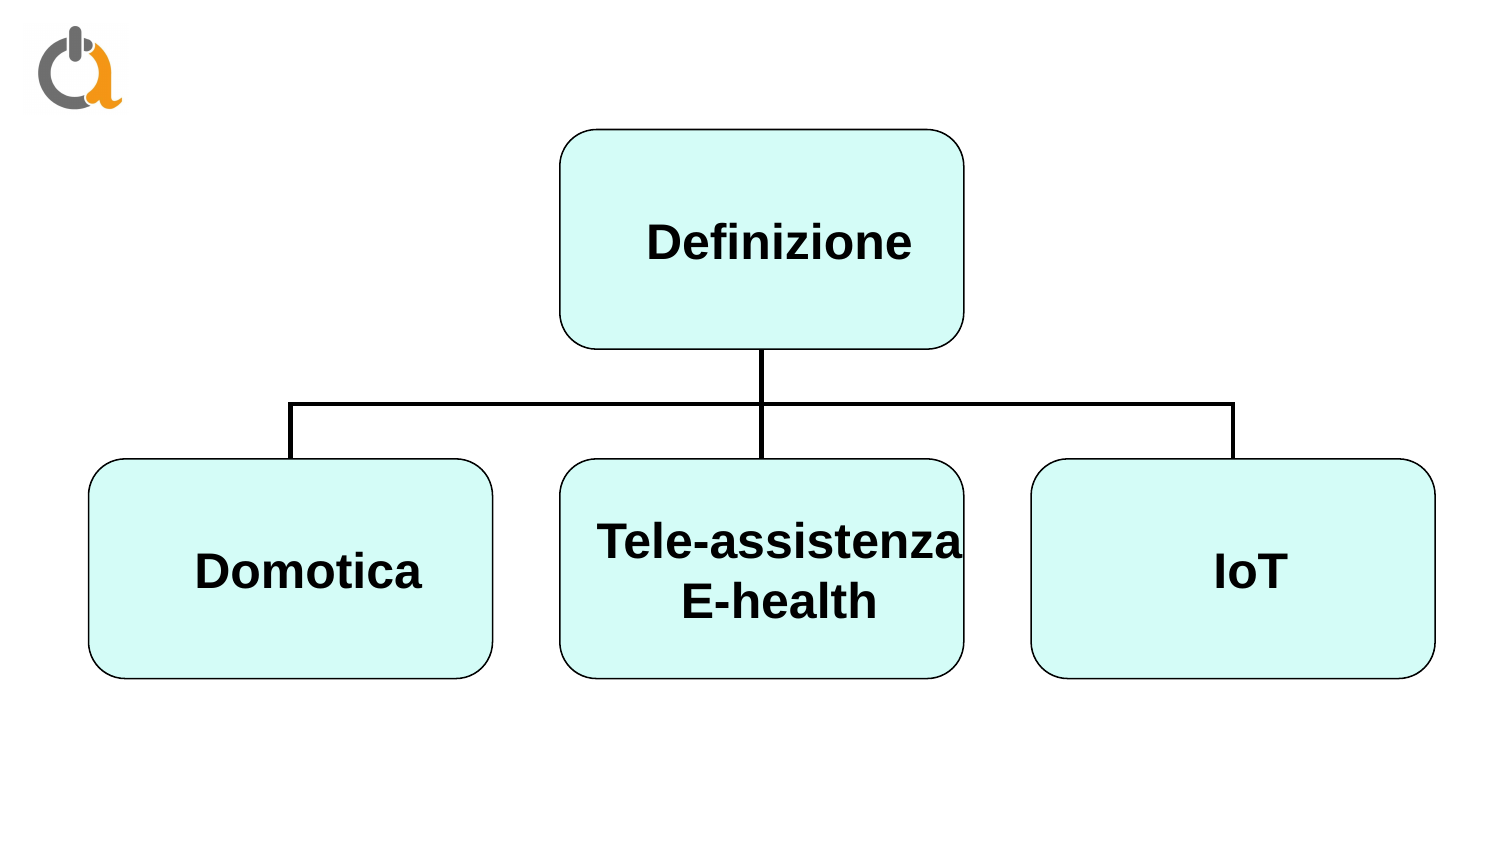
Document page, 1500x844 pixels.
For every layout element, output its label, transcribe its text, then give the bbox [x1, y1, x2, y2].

text_box Domotica [88, 458, 493, 679]
picture [23, 23, 129, 116]
text_box Definizione [559, 129, 964, 350]
text_box IoT [1031, 458, 1436, 679]
text_box Tele-assistenza E-health [559, 458, 964, 679]
